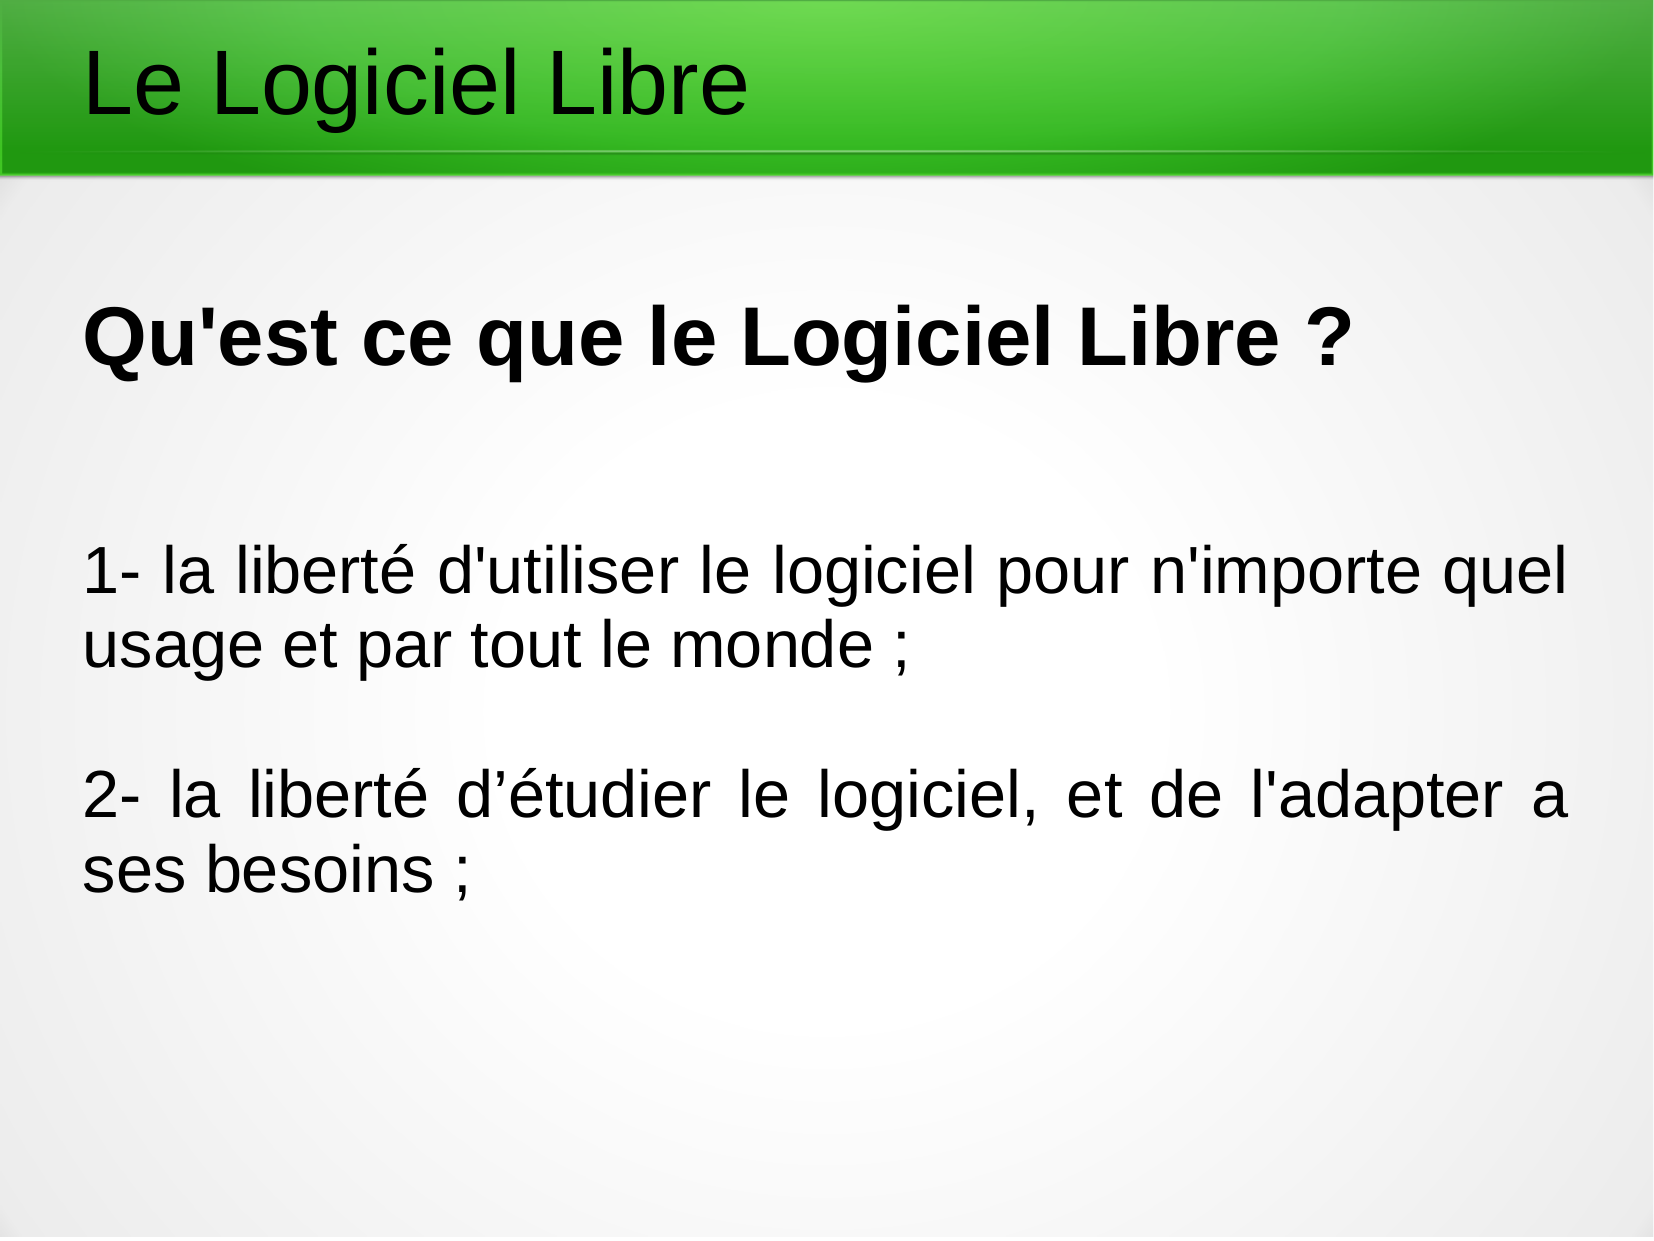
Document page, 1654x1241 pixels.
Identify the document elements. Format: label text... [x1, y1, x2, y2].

subtitle Qu'est ce que le Logiciel Libre ? 1- la liberté d'utiliser le logiciel pour n'importe quel usage et par tout le monde ; 2- la liberté d’étudier le logiciel, et de l'adapter a ses besoins ; [82, 290, 1571, 1010]
picture [0, 0, 1654, 1237]
title Le Logiciel Libre [82, 11, 1571, 154]
